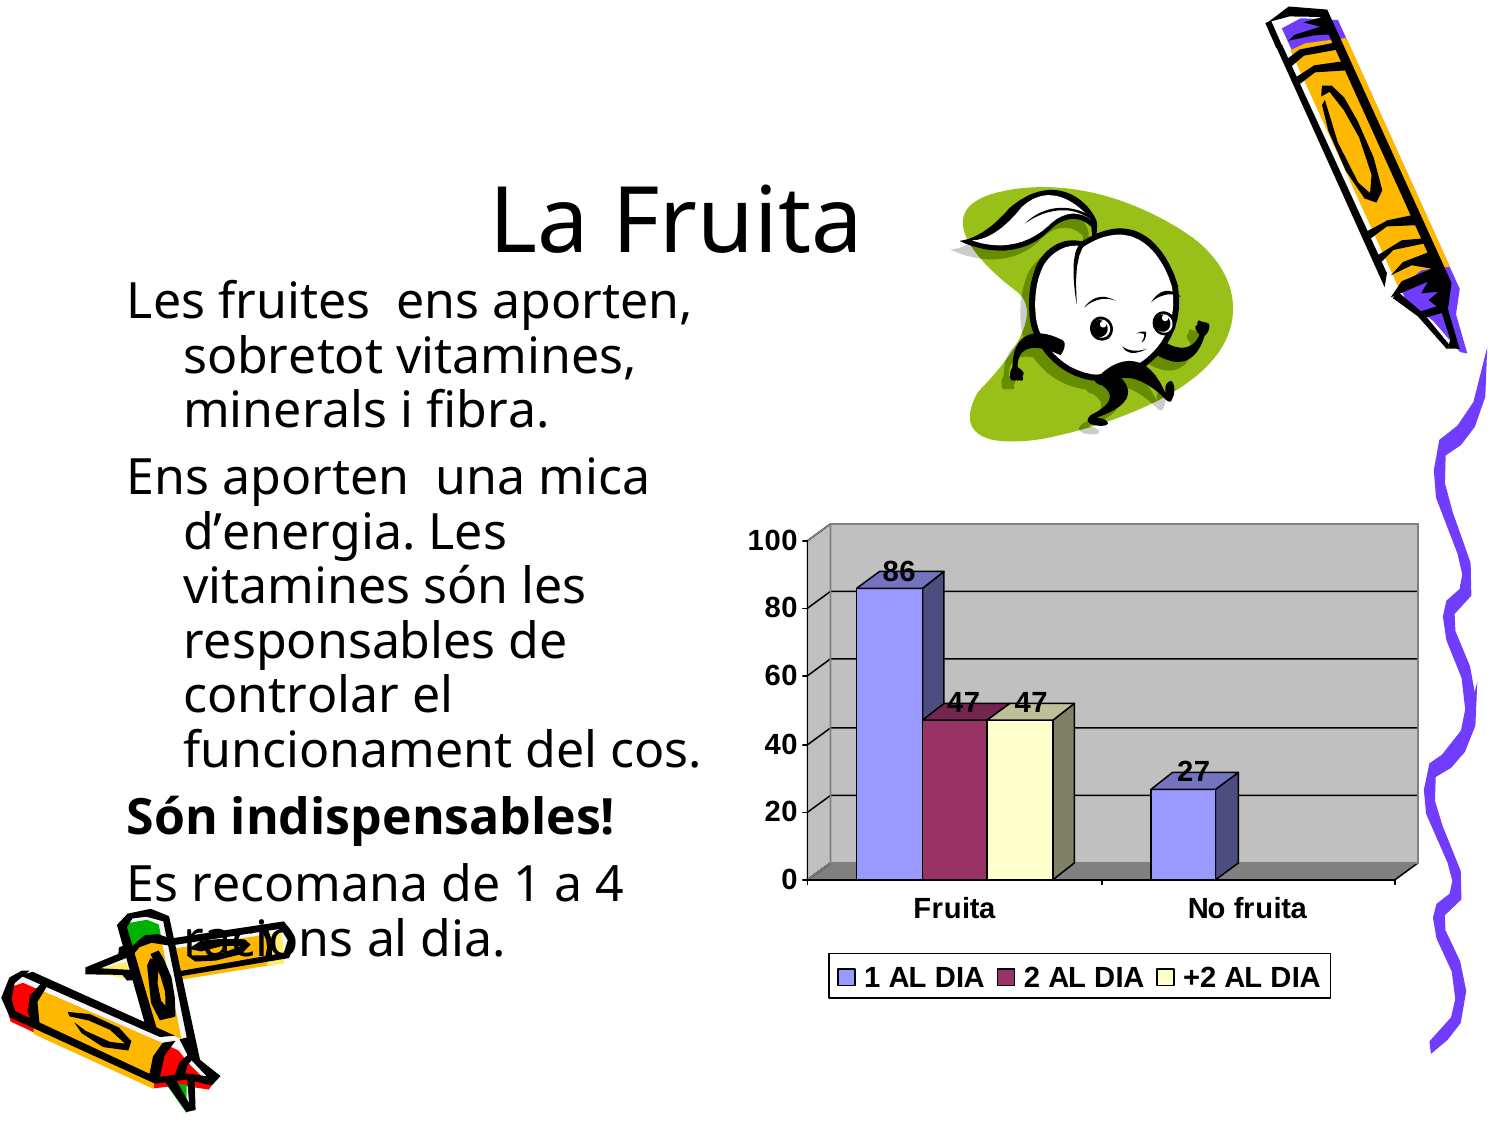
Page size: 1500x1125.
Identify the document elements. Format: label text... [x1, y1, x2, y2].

title La Fruita [112, 24, 1240, 288]
picture [950, 184, 1235, 442]
text_box [690, 491, 1471, 1012]
list Les fruites ens aporten, sobretot vitamines, minerals i fibra. Ens aporten una mica d’energia. Les vitamines són les responsables de controlar el funcionament del cos. Són indispensables! Es recomana de 1 a 4 racions al dia. [112, 267, 731, 944]
